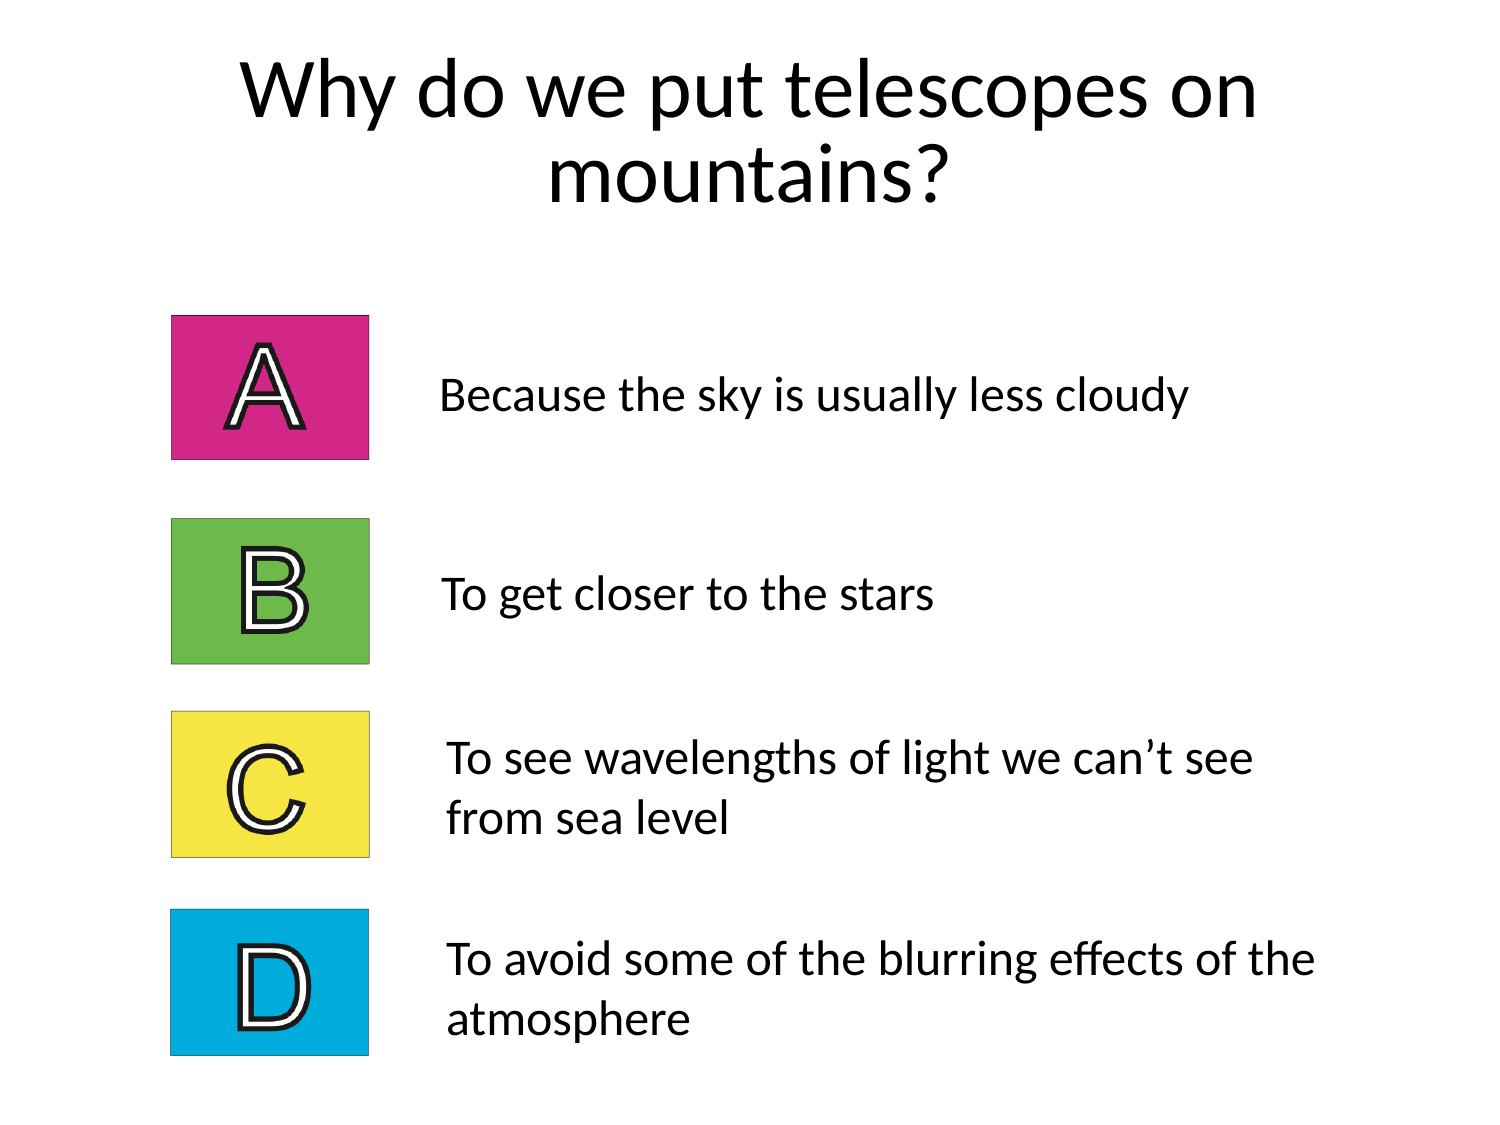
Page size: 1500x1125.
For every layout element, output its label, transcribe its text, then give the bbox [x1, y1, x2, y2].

text_box Because the sky is usually less cloudy [424, 353, 1333, 429]
title Why do we put telescopes on mountains? [75, 45, 1425, 233]
picture [169, 312, 371, 462]
text_box To see wavelengths of light we can’t see from sea level [431, 716, 1340, 852]
picture [169, 907, 370, 1057]
text_box To get closer to the stars [426, 553, 1334, 629]
picture [169, 516, 371, 666]
picture [169, 709, 371, 859]
text_box To avoid some of the blurring effects of the atmosphere [431, 917, 1340, 1053]
